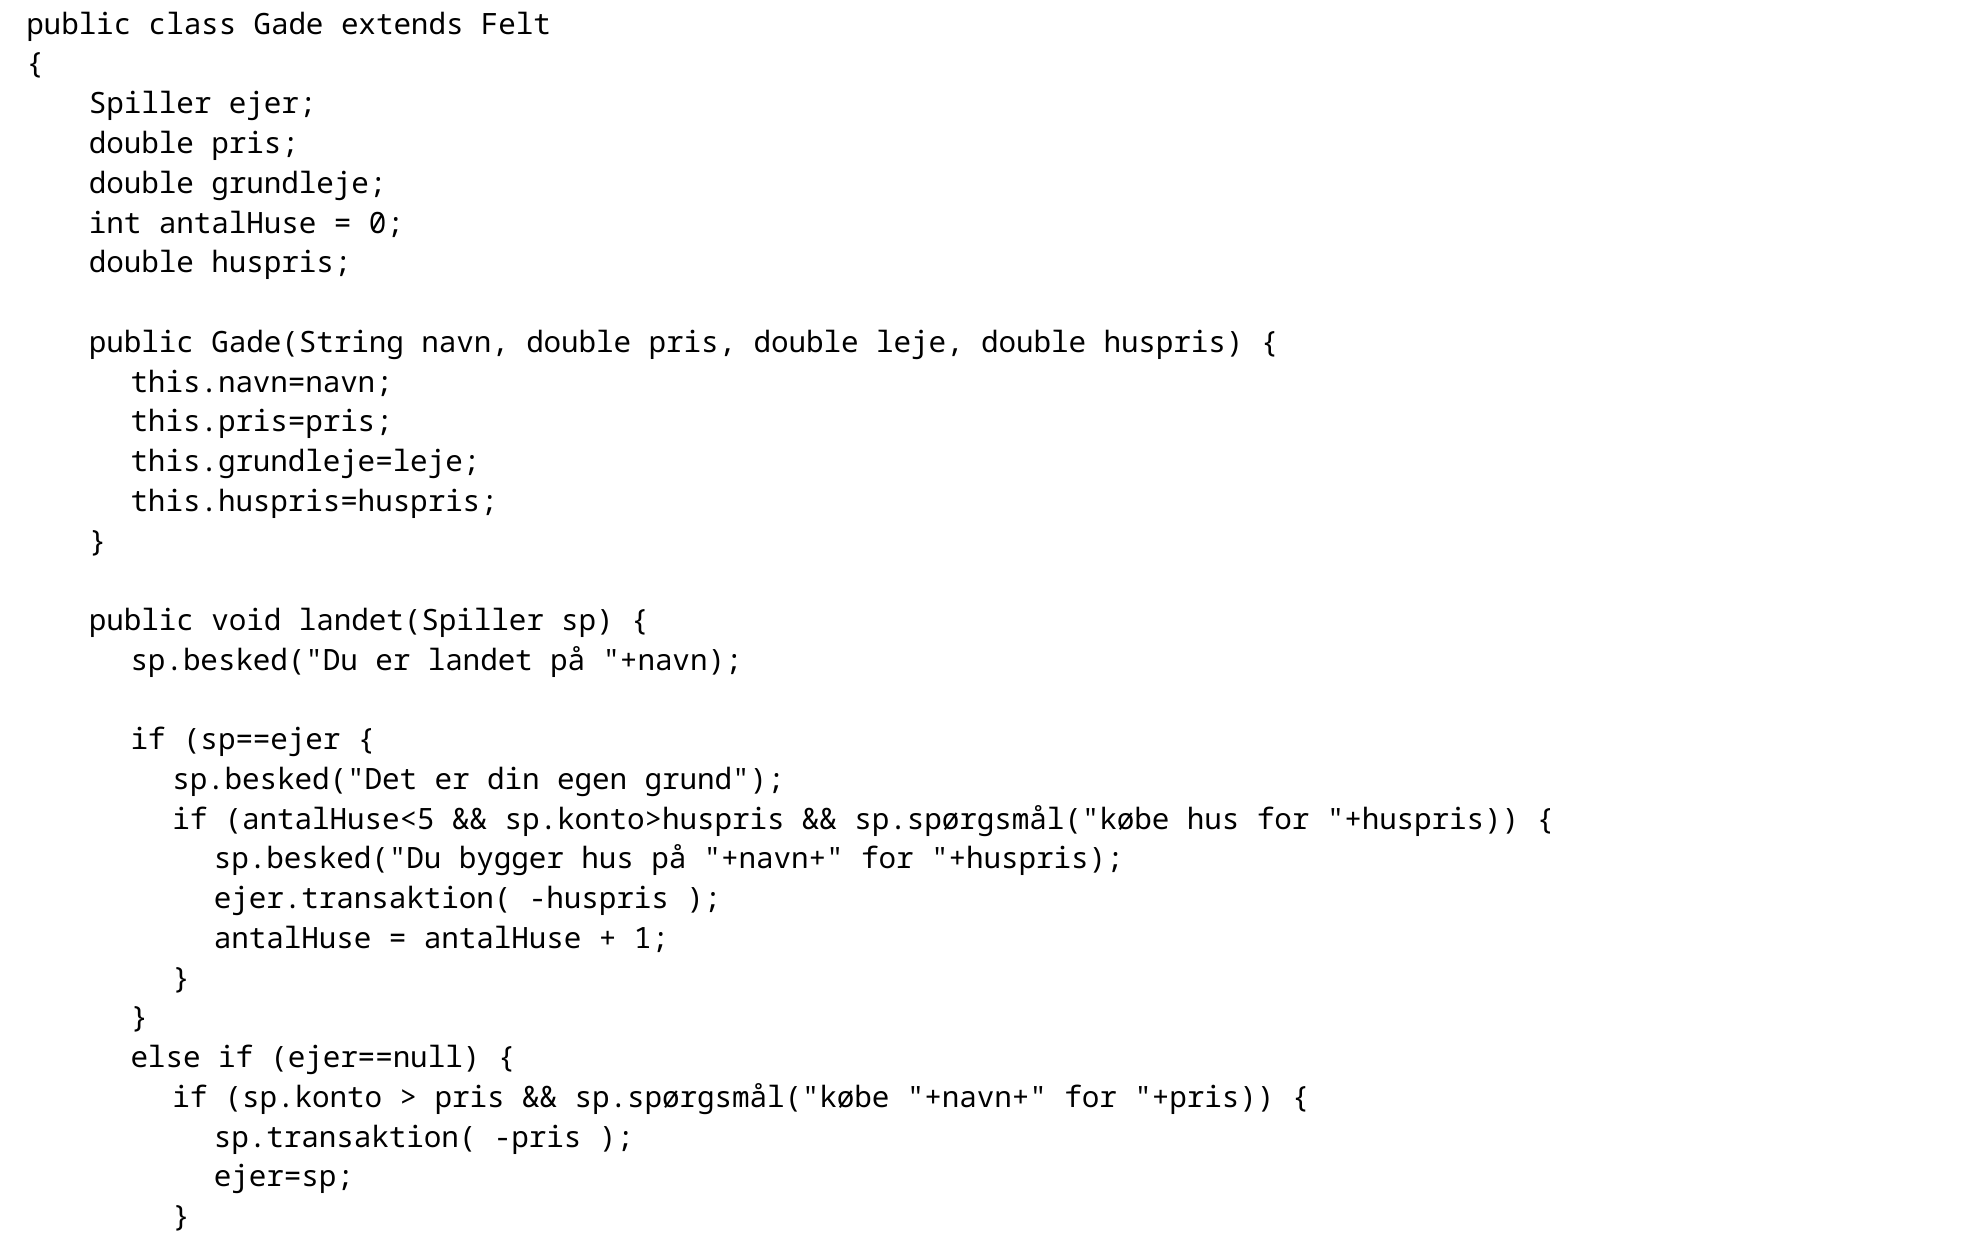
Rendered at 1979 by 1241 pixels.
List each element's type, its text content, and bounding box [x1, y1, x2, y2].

text_box public class Gade extends Felt { Spiller ejer; double pris; double grundleje; int antalHuse = 0; double huspris; public Gade(String navn, double pris, double leje, double huspris) { this.navn=navn; this.pris=pris; this.grundleje=leje; this.huspris=huspris; } public void landet(Spiller sp) { sp.besked("Du er landet på "+navn); if (sp==ejer { sp.besked("Det er din egen grund"); if (antalHuse<5 && sp.konto>huspris && sp.spørgsmål("købe hus for "+huspris)) { sp.besked("Du bygger hus på "+navn+" for "+huspris); ejer.transaktion( -huspris ); antalHuse = antalHuse + 1; } } else if (ejer==null) { if (sp.konto > pris && sp.spørgsmål("købe "+navn+" for "+pris)) { sp.transaktion( -pris ); ejer=sp; } } else { // felt ejes af anden spiller double leje = grundleje + antalHuse * huspris; sp.besked("Leje: "+leje); sp.betal(ejer, leje); // spiller betaler til ejeren } } } [20, 0, 1561, 1241]
